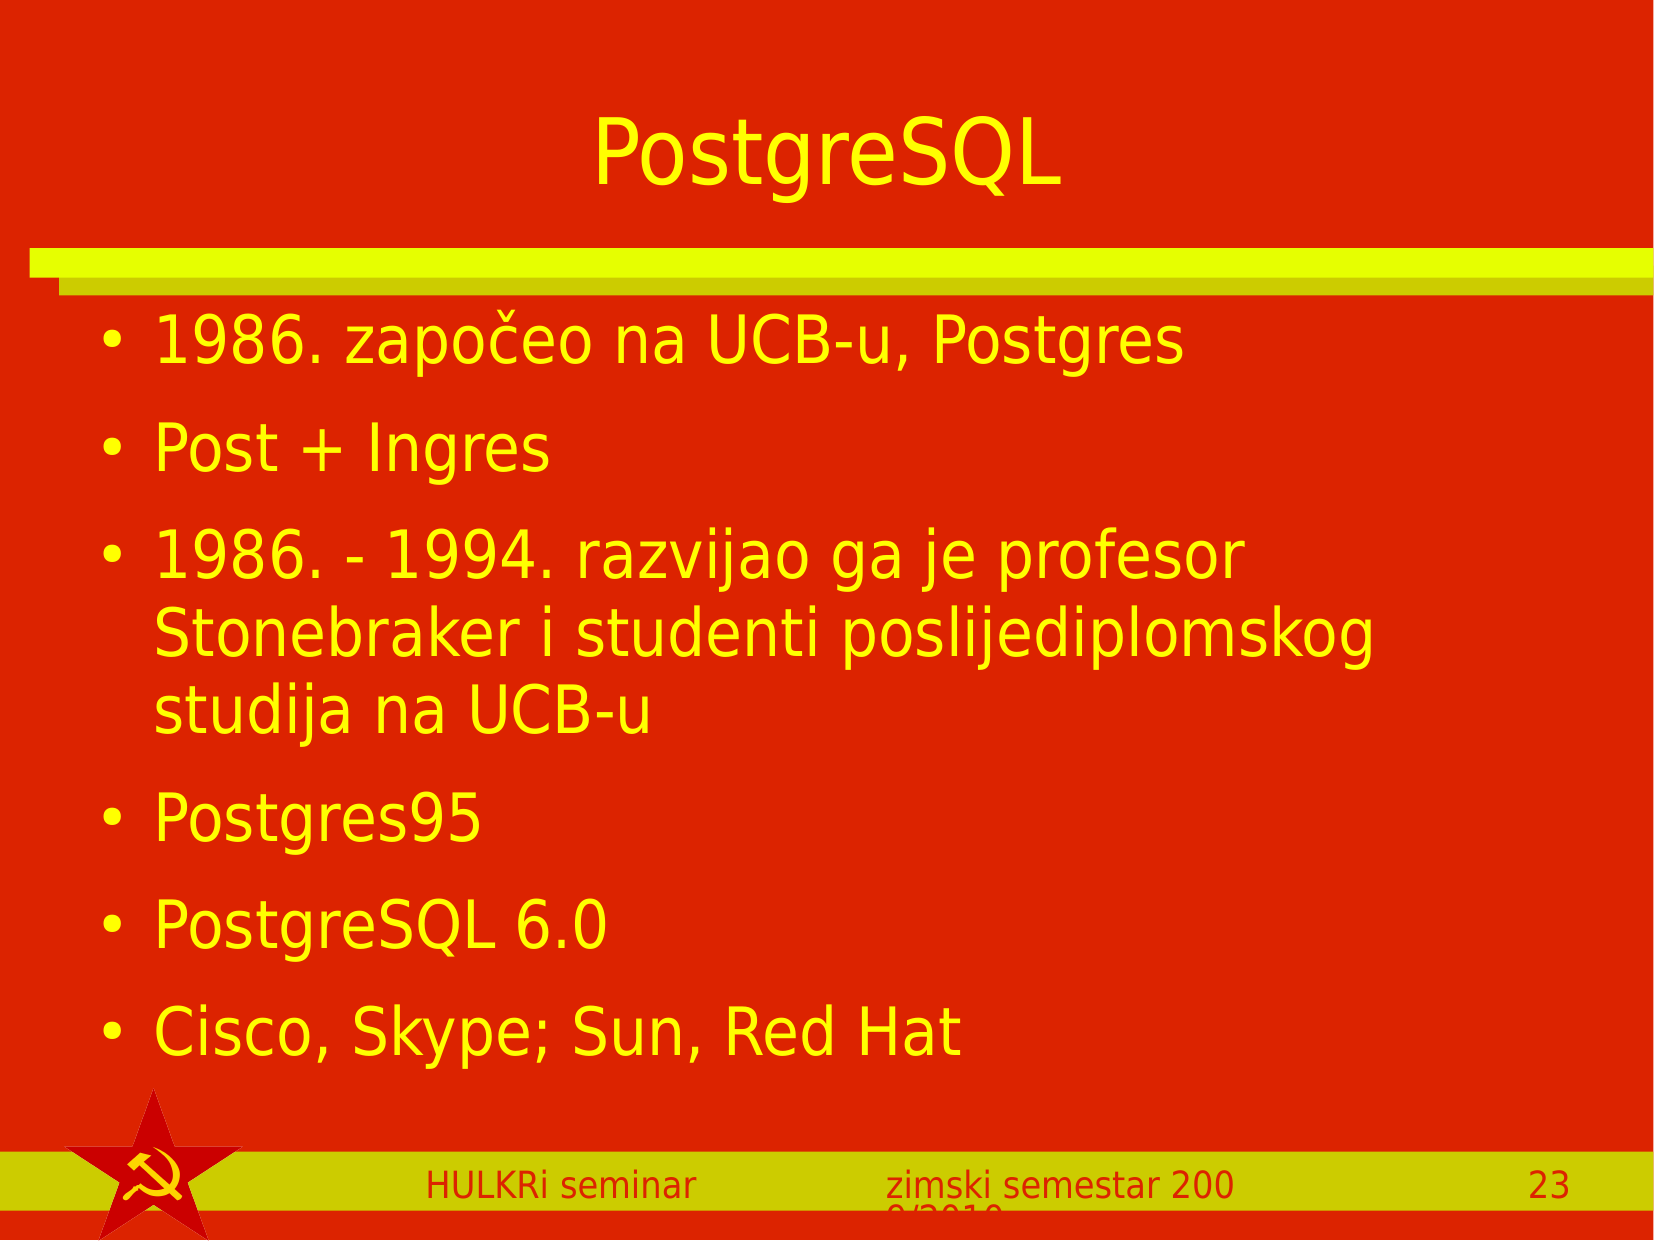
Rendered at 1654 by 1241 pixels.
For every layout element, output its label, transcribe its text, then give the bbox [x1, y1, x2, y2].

title PostgreSQL [82, 56, 1571, 250]
picture [64, 1088, 243, 1241]
list 1986. započeo na UCB-u, Postgres Post + Ingres 1986. - 1994. razvijao ga je profesor Stonebraker i studenti poslijediplomskog studija na UCB-u Postgres95 PostgreSQL 6.0 Cisco, Skype; Sun, Red Hat [82, 302, 1571, 1106]
